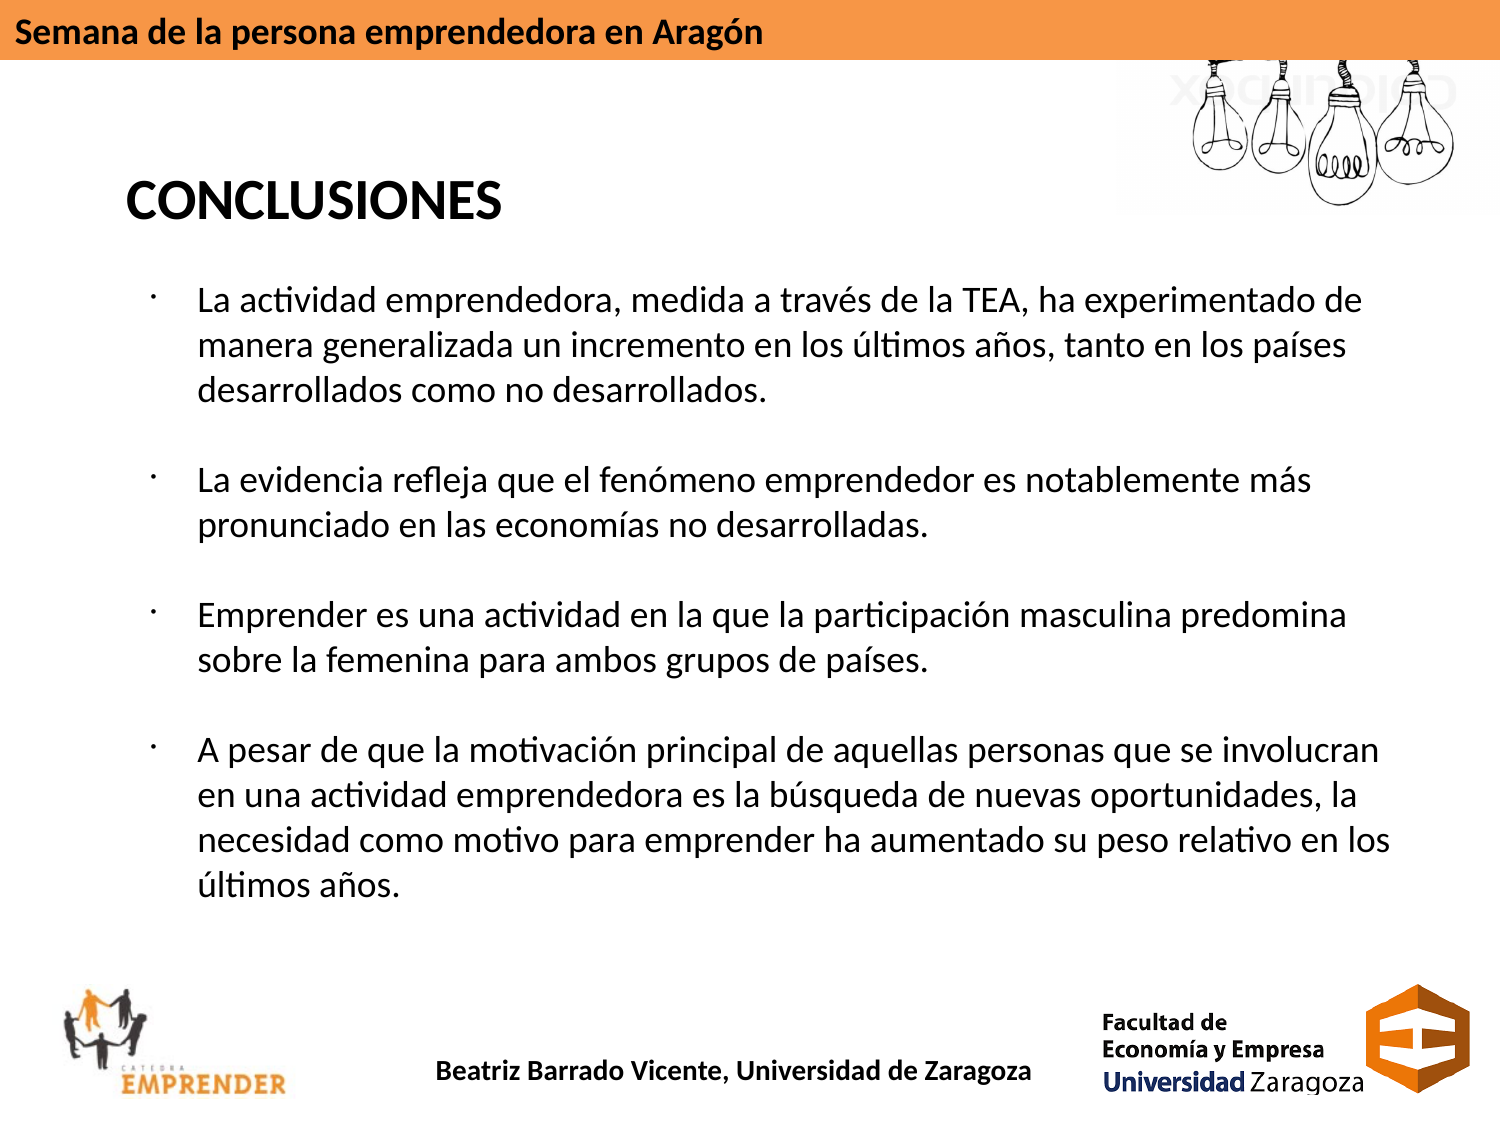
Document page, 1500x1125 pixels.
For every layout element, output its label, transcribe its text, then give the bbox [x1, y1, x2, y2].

picture [1092, 984, 1471, 1095]
text_box Beatriz Barrado Vicente, Universidad de Zaragoza [420, 1044, 1048, 1095]
picture [12, 984, 336, 1099]
text_box CONCLUSIONES [112, 153, 1209, 239]
text_box La actividad emprendedora, medida a través de la TEA, ha experimentado de manera generalizada un incremento en los últimos años, tanto en los países desarrollados como no desarrollados. La evidencia refleja que el fenómeno emprendedor es notablemente más pronunciado en las economías no desarrolladas. Emprender es una actividad en la que la participación masculina predomina sobre la femenina para ambos grupos de países. A pesar de que la motivación principal de aquellas personas que se involucran en una actividad emprendedora es la búsqueda de nuevas oportunidades, la necesidad como motivo para emprender ha aumentado su peso relativo en los últimos años. [135, 267, 1424, 1002]
picture [1116, 60, 1500, 215]
text_box Semana de la persona emprendedora en Aragón [0, 0, 1500, 60]
